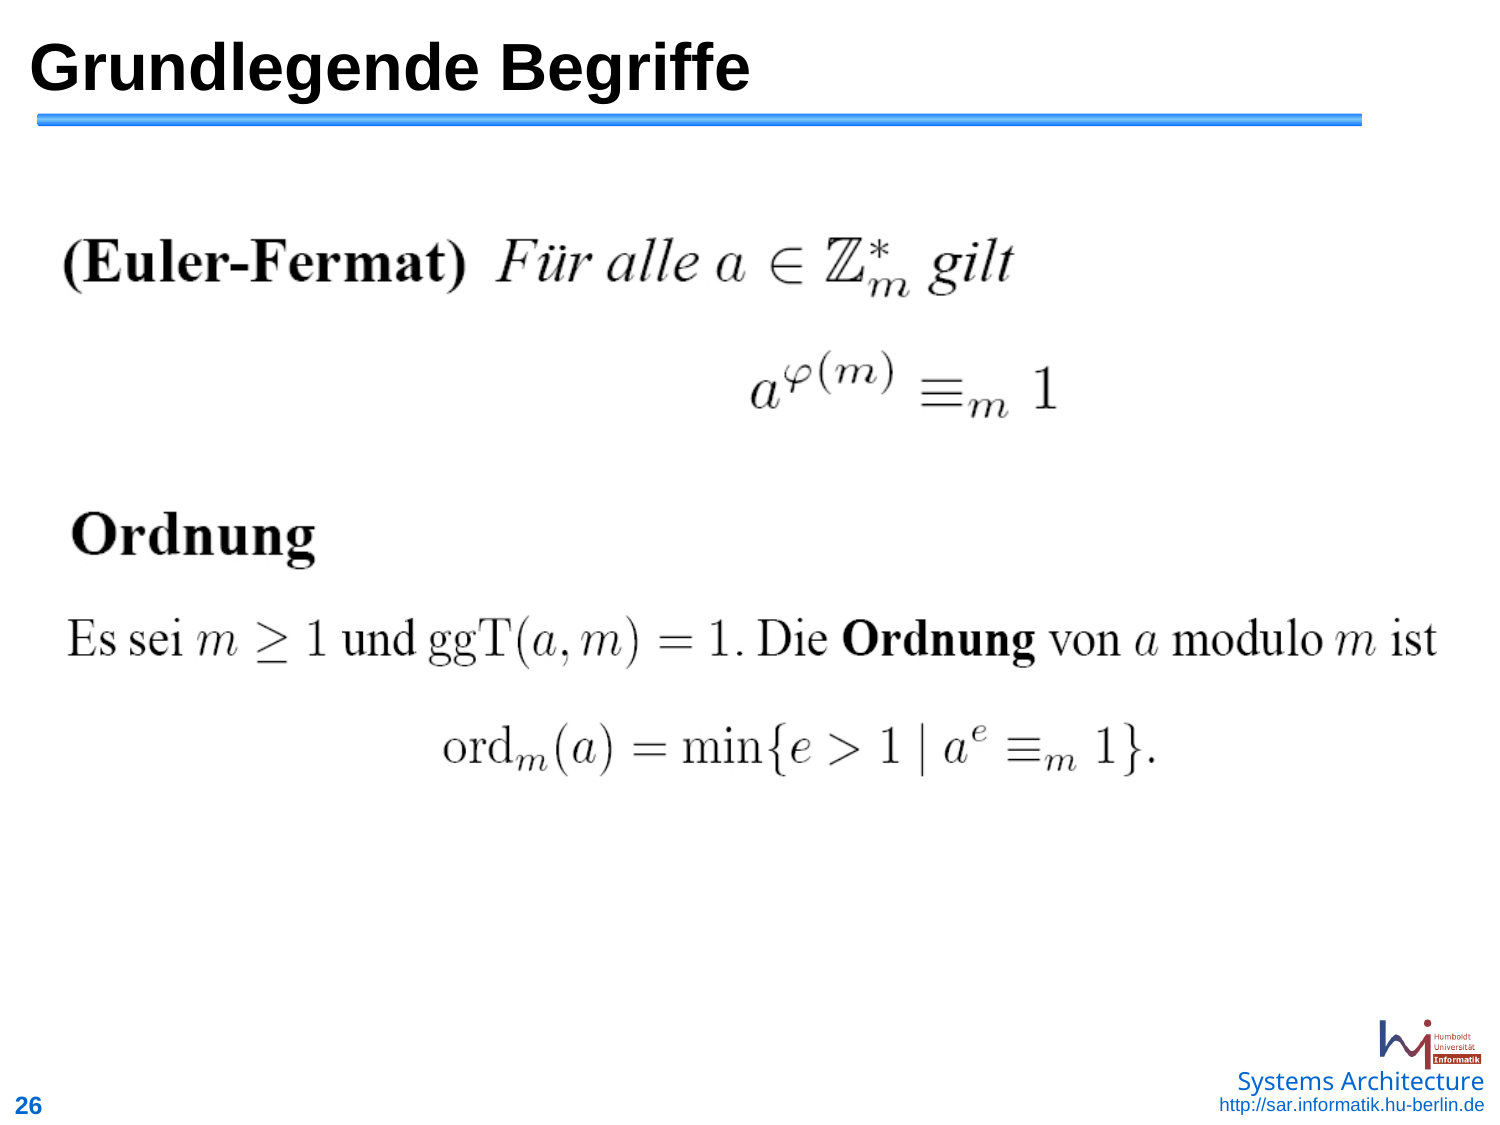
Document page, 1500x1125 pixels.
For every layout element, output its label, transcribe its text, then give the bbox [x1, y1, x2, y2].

picture [54, 161, 1123, 473]
subtitle [29, 590, 1500, 1052]
picture [56, 590, 1447, 814]
picture [1376, 1052, 1483, 1071]
title Grundlegende Begriffe [29, 19, 1500, 115]
picture [59, 501, 324, 579]
